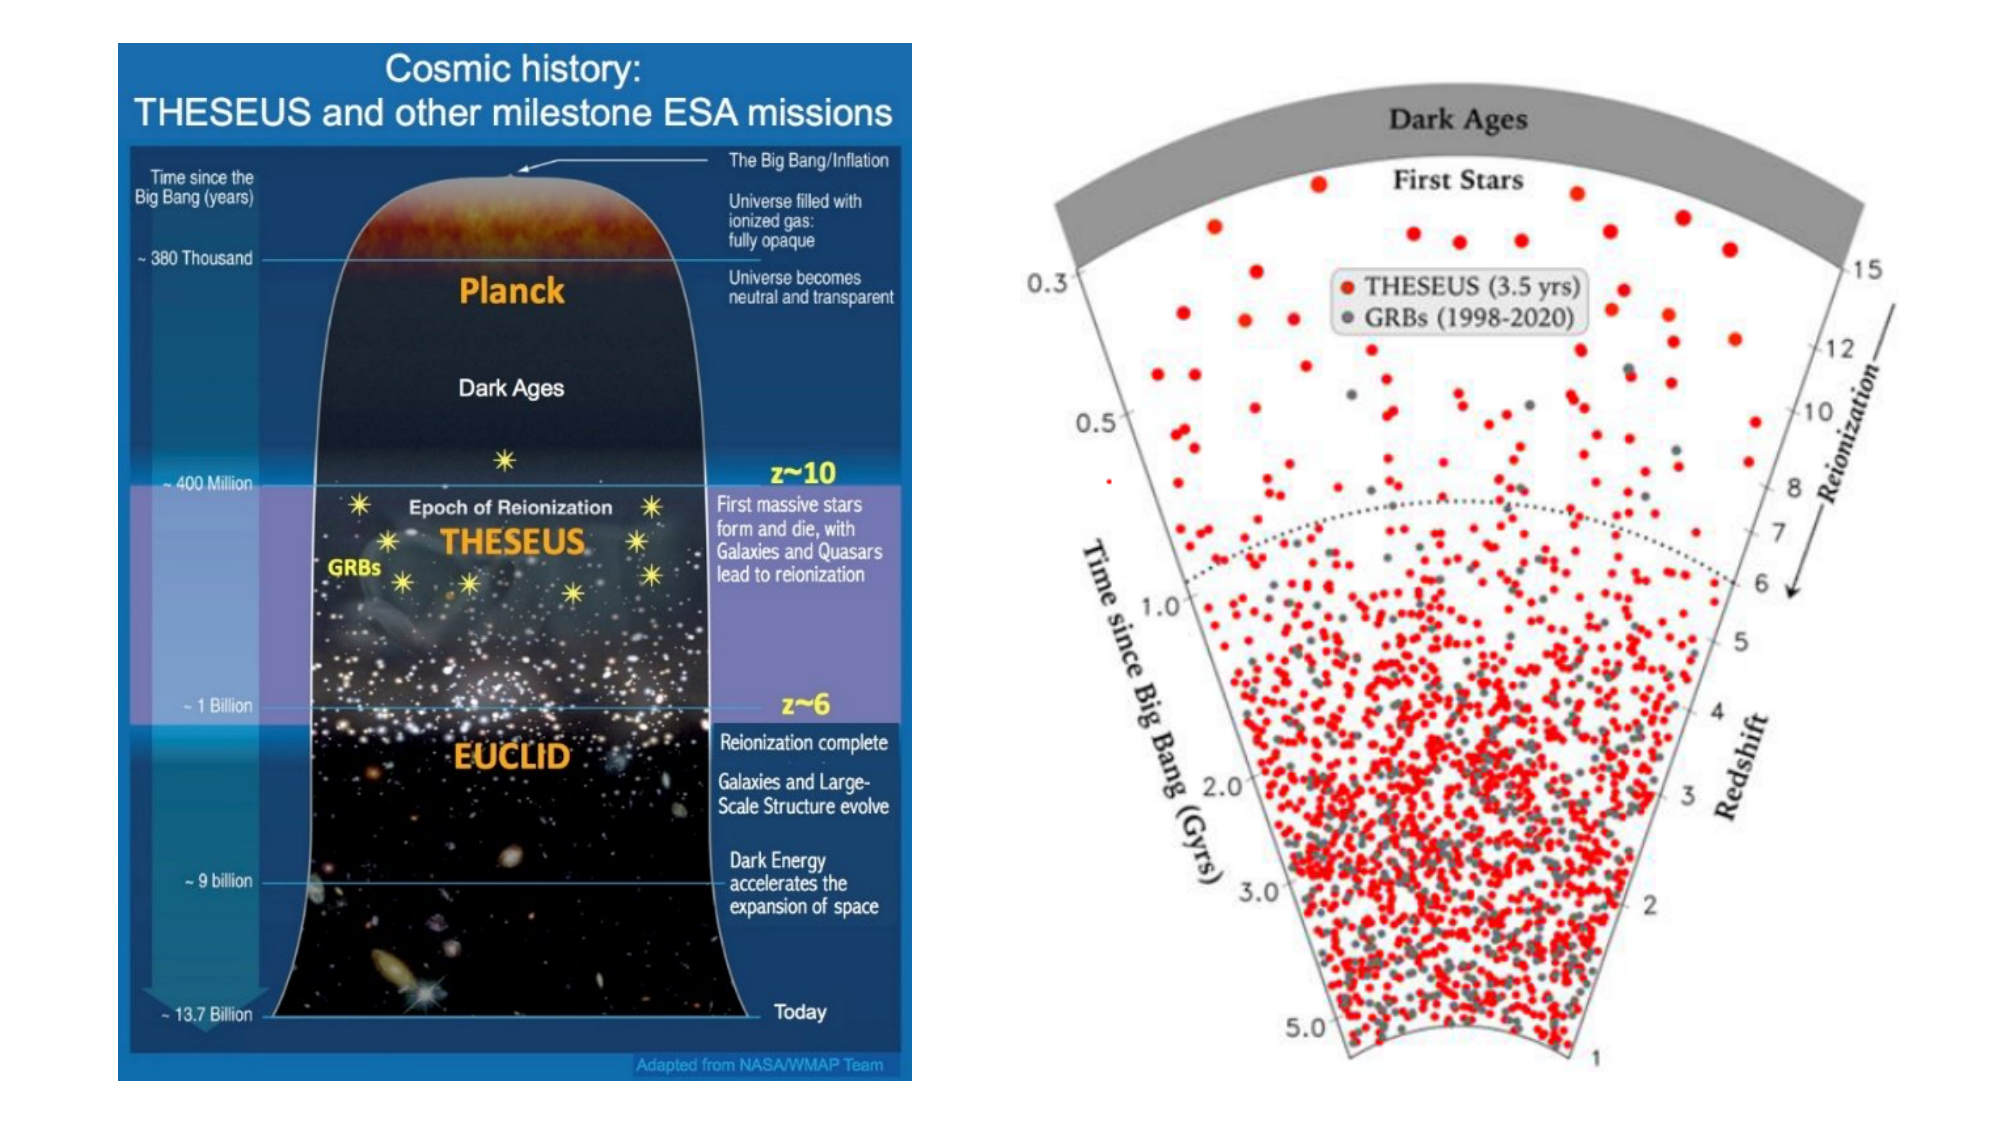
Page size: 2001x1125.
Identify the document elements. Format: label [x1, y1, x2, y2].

picture [118, 43, 912, 1082]
picture [983, 53, 1918, 1072]
